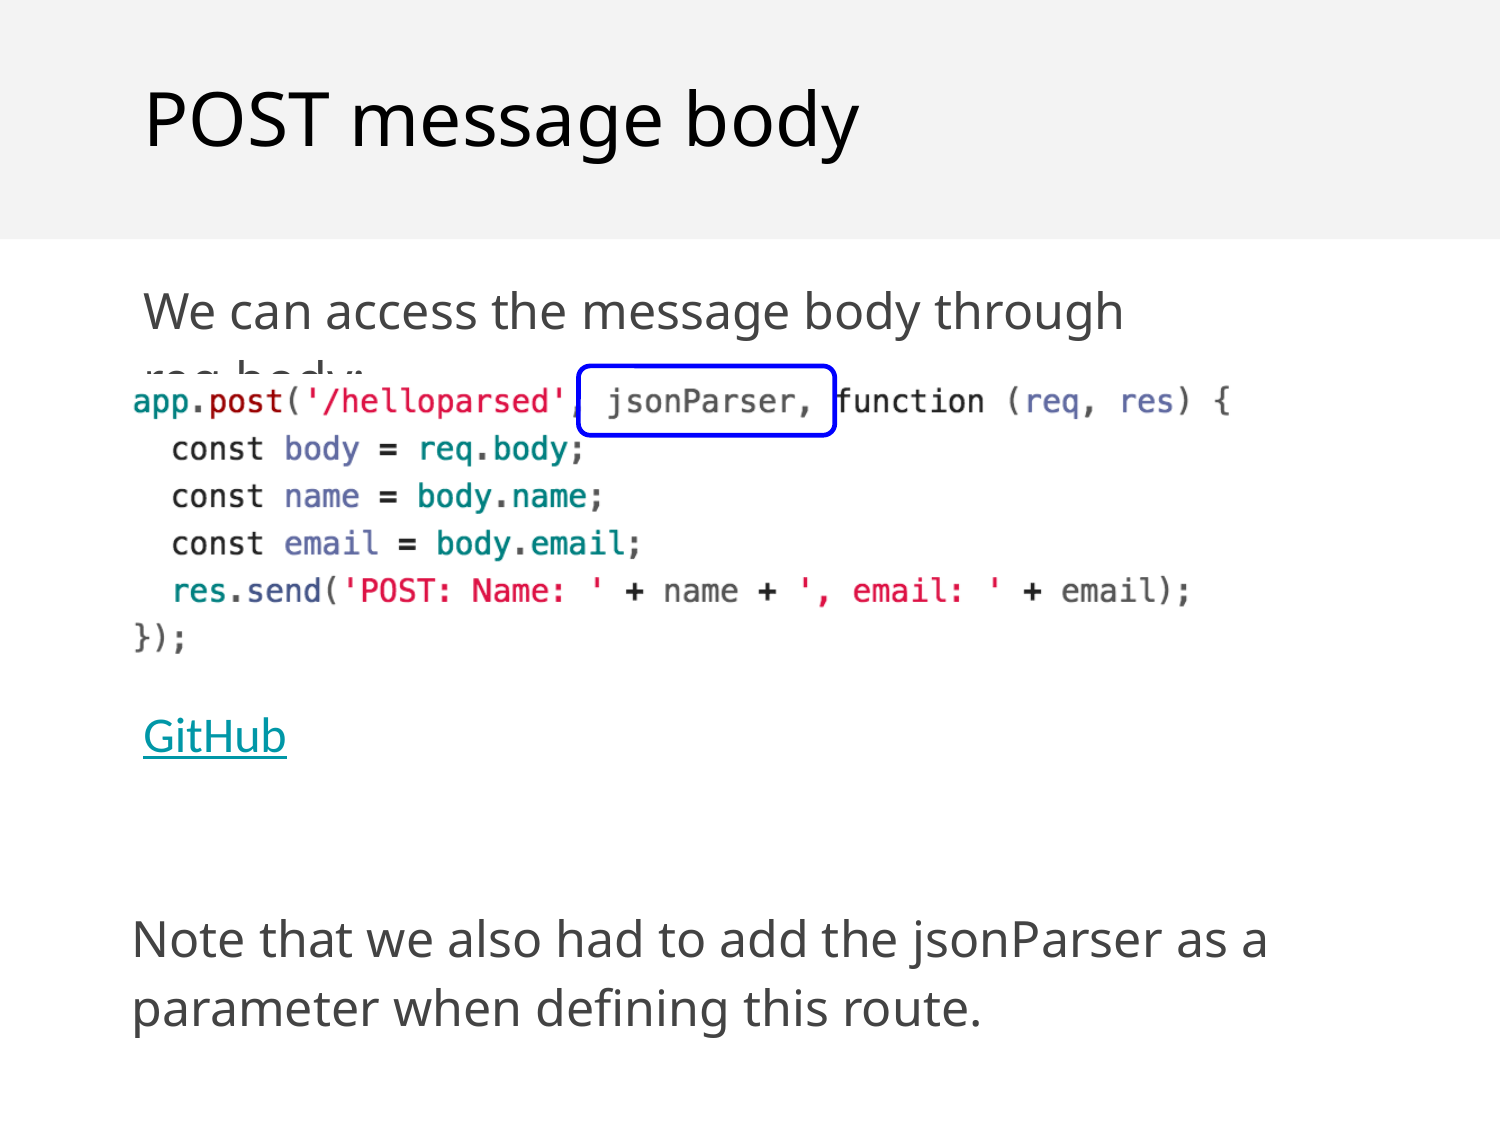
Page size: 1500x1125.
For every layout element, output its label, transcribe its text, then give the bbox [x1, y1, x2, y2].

text_box GitHub [128, 687, 1332, 829]
picture [581, 374, 832, 432]
picture [128, 374, 1266, 687]
list Note that we also had to add the jsonParser as a parameter when defining this route. [116, 883, 1360, 1068]
title POST message body [128, 56, 1372, 183]
list We can access the message body through req.body: [128, 255, 1372, 339]
